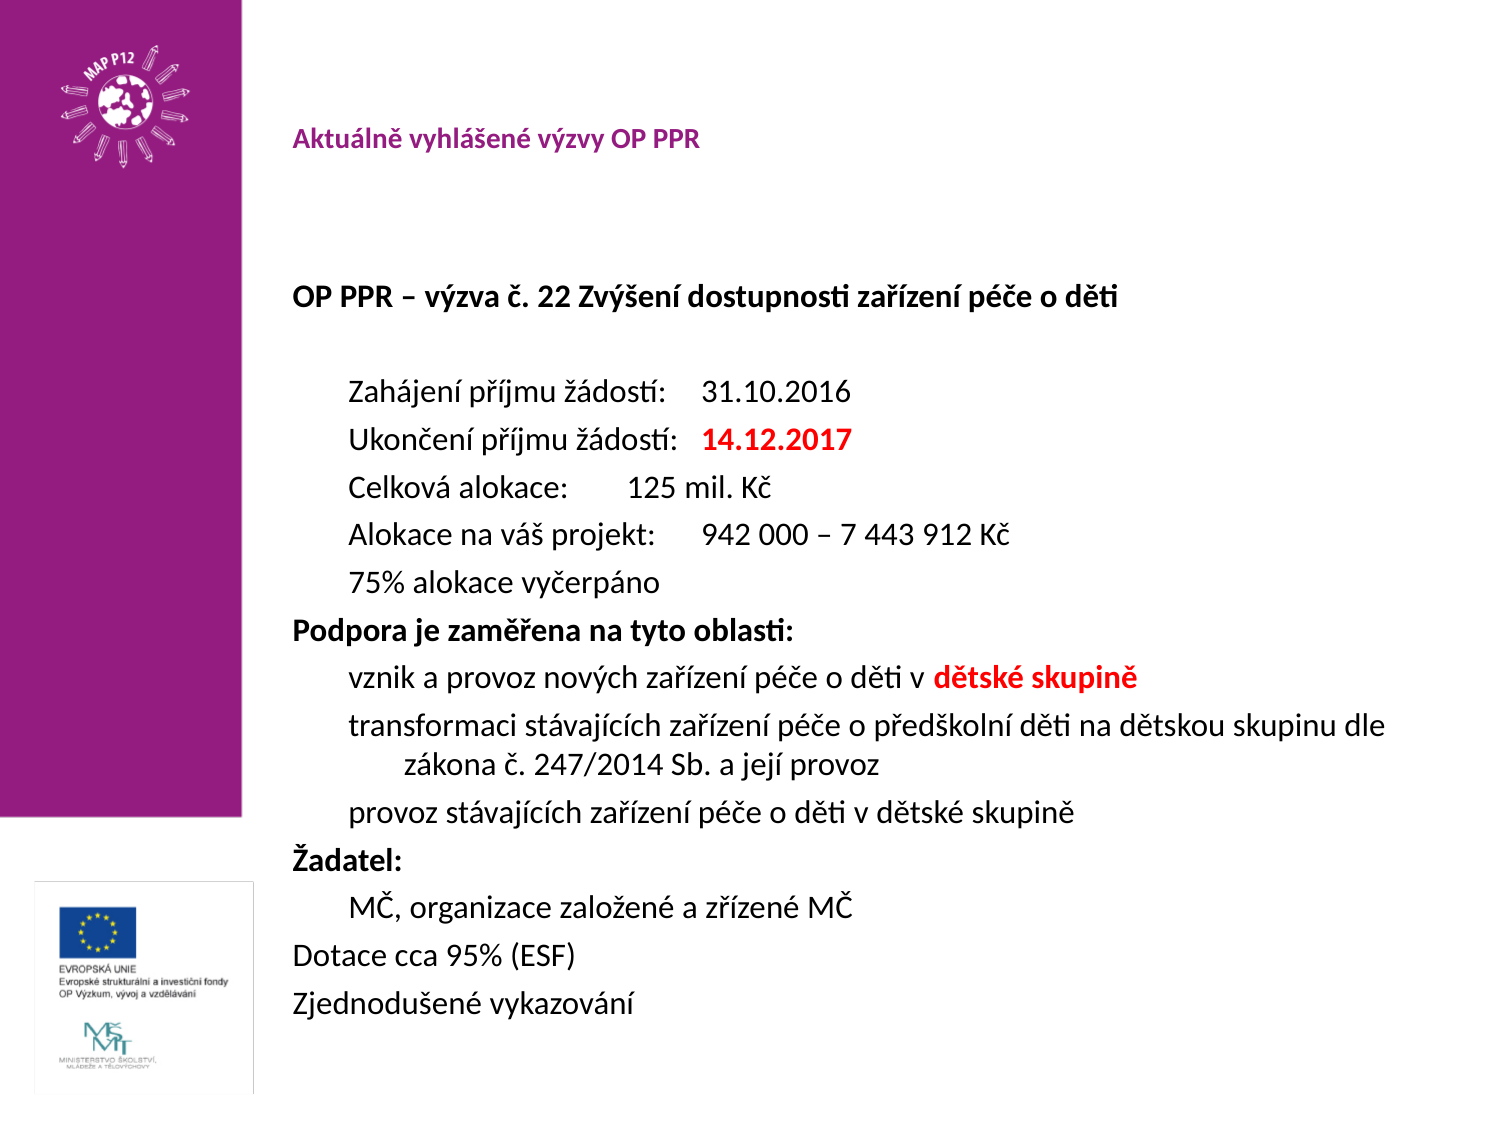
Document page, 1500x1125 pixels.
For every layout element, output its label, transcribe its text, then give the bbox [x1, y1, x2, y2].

title Aktuálně vyhlášené výzvy OP PPR [277, 42, 1453, 231]
list OP PPR – výzva č. 22 Zvýšení dostupnosti zařízení péče o děti Zahájení příjmu žádostí: 31.10.2016 Ukončení příjmu žádostí: 14.12.2017 Celková alokace: 125 mil. Kč Alokace na váš projekt: 942 000 – 7 443 912 Kč 75% alokace vyčerpáno Podpora je zaměřena na tyto oblasti: vznik a provoz nových zařízení péče o děti v dětské skupině transformaci stávajících zařízení péče o předškolní děti na dětskou skupinu dle zákona č. 247/2014 Sb. a její provoz provoz stávajících zařízení péče o děti v dětské skupině Žadatel: MČ, organizace založené a zřízené MČ Dotace cca 95% (ESF) Zjednodušené vykazování [277, 267, 1459, 1035]
